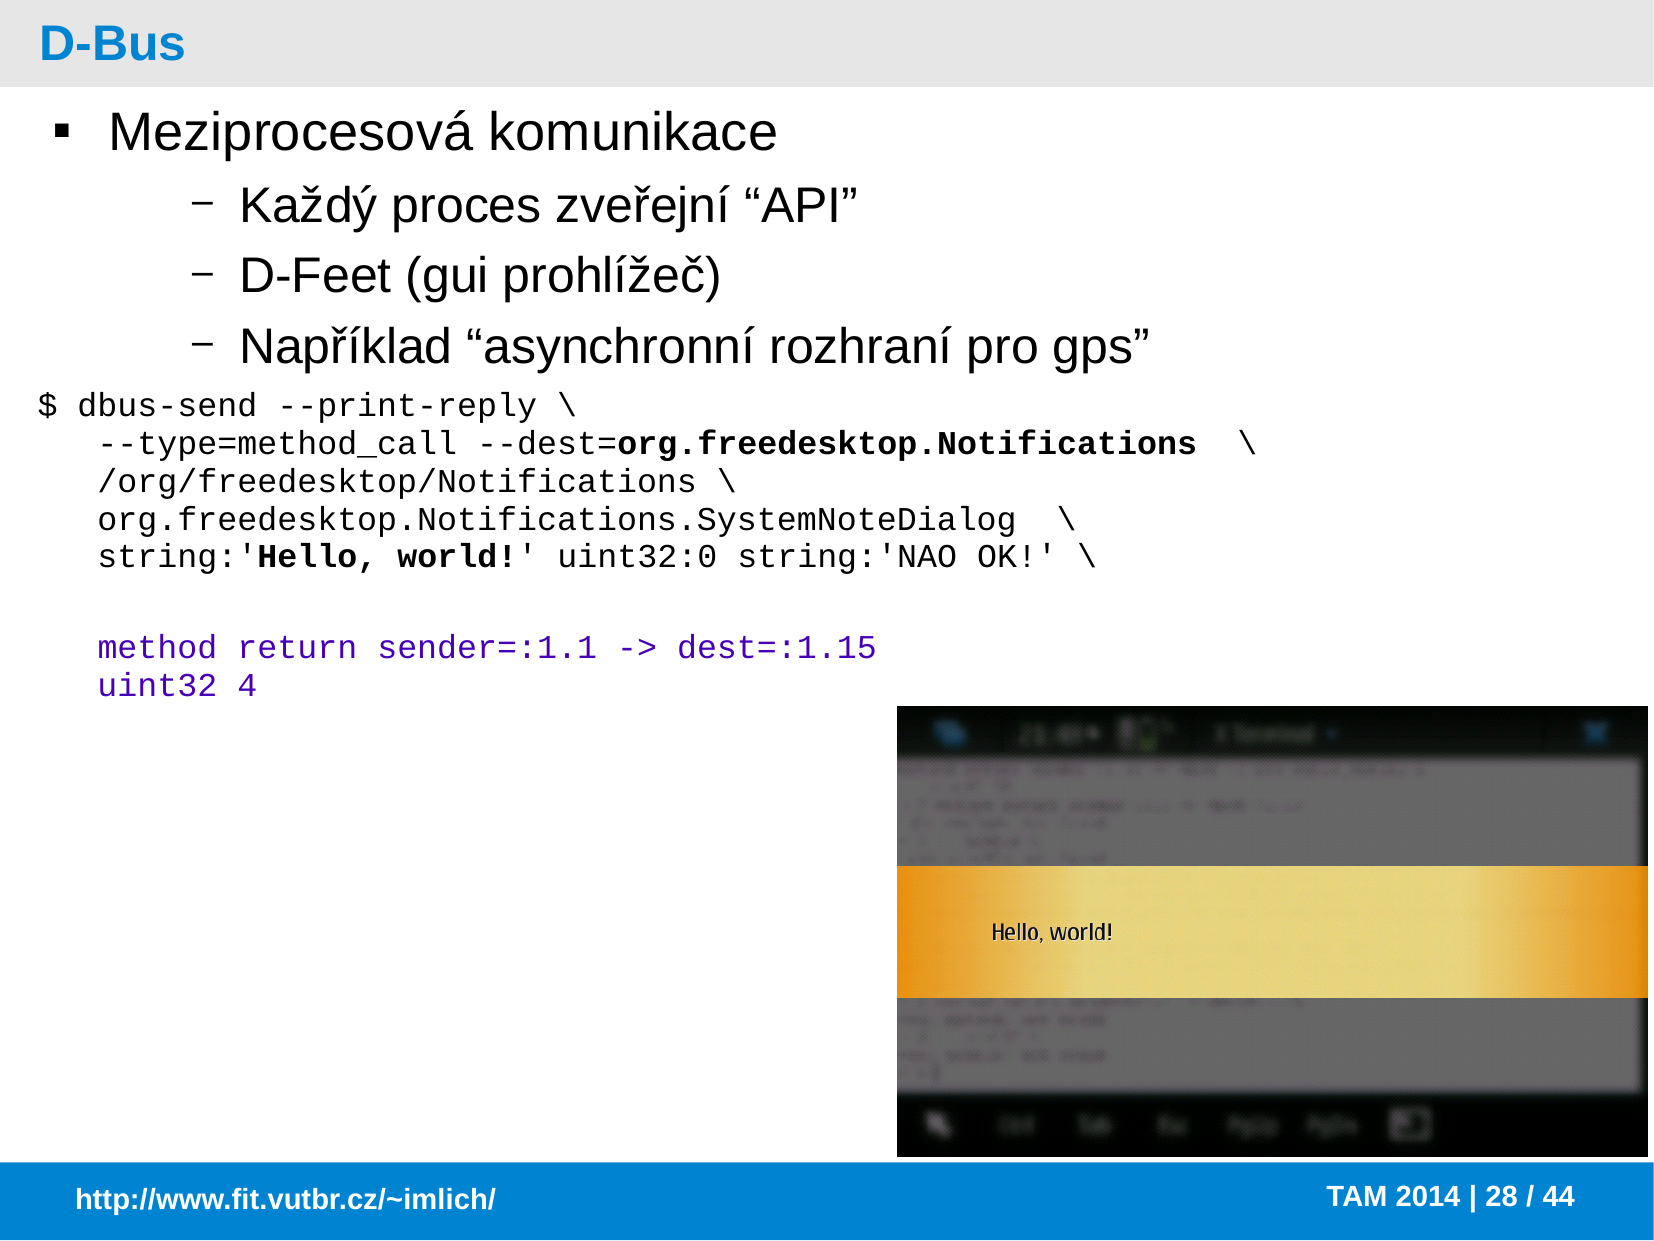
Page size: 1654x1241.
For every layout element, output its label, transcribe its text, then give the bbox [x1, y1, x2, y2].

list Meziprocesová komunikace Každý proces zveřejní “API” D-Feet (gui prohlížeč) Například “asynchronní rozhraní pro gps” $ dbus-send --print-reply \ --type=method_call --dest=org.freedesktop.Notifications \ /org/freedesktop/Notifications \ org.freedesktop.Notifications.SystemNoteDialog \ string:'Hello, world!' uint32:0 string:'NAO OK!' \ method return sender=:1.1 -> dest=:1.15 uint32 4 [37, 101, 1613, 1163]
picture [897, 706, 1648, 1157]
title D-Bus [39, 5, 1615, 81]
